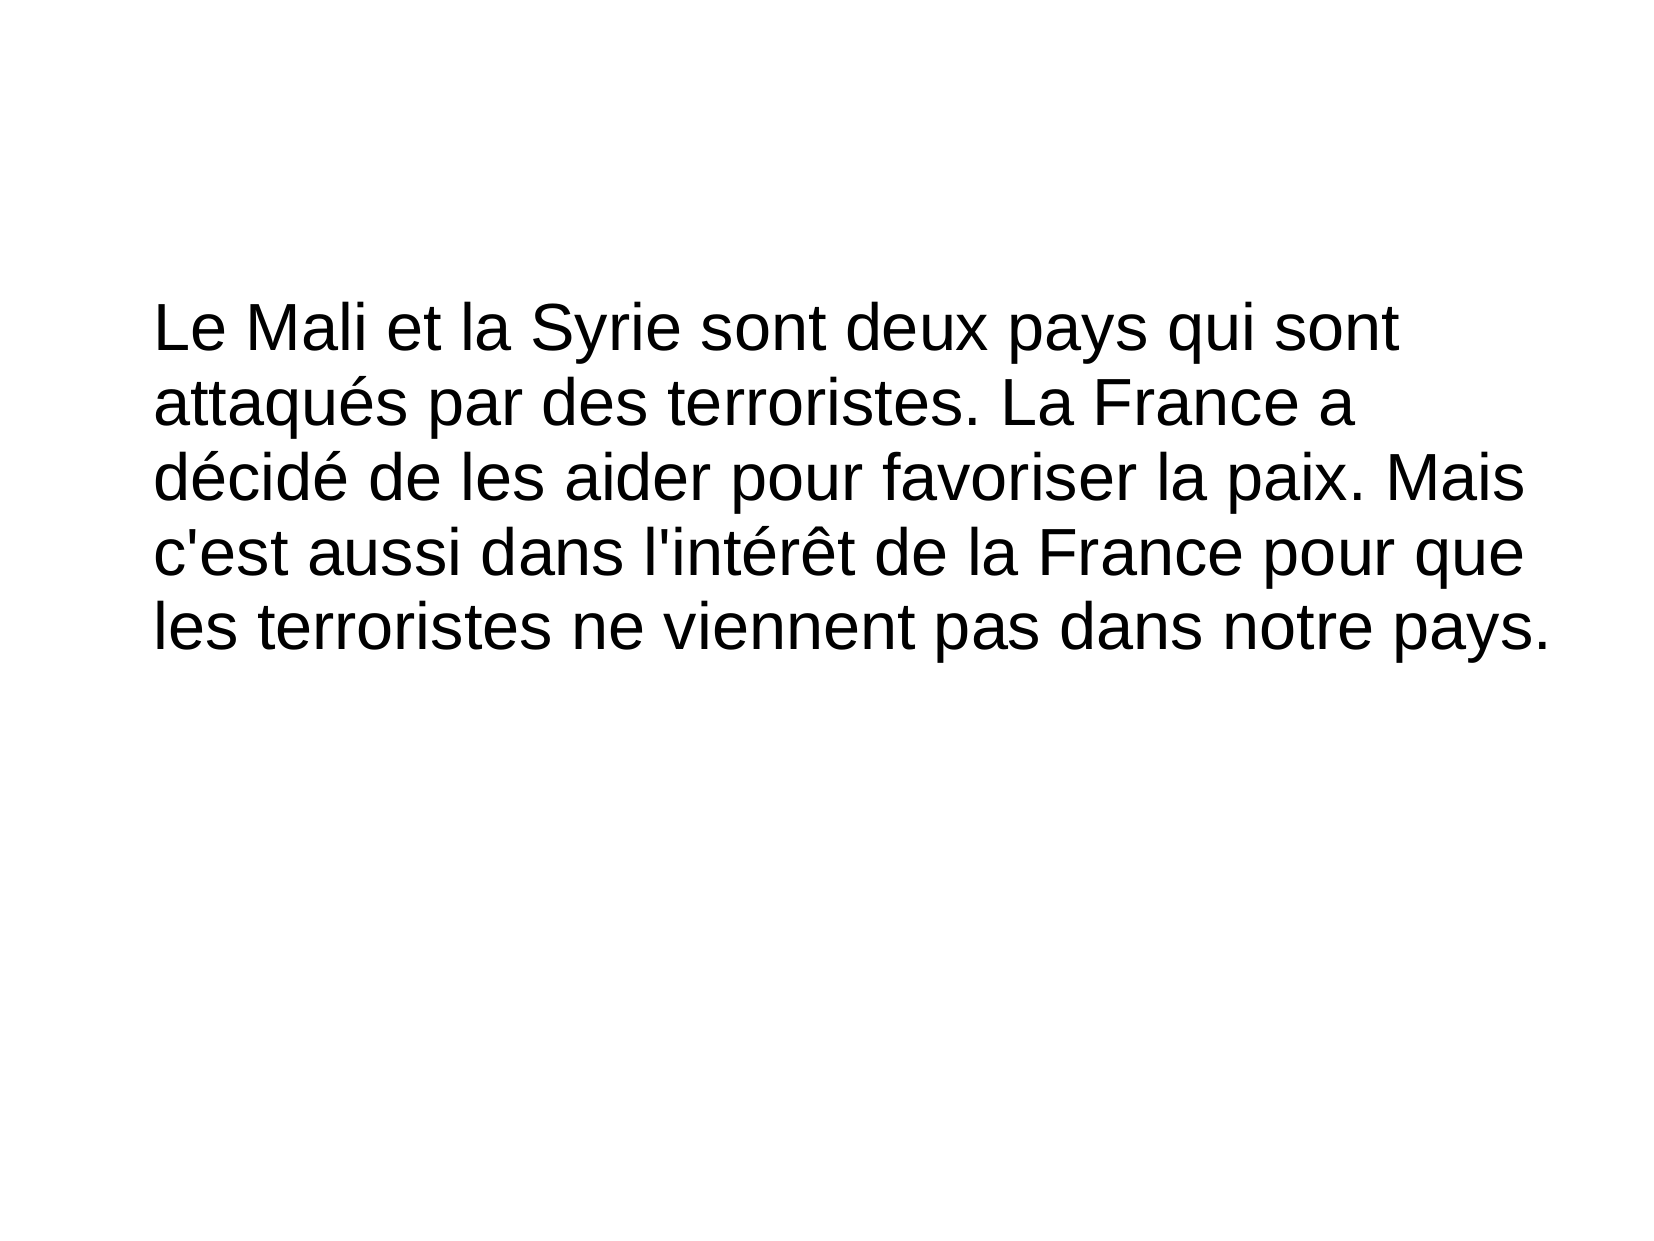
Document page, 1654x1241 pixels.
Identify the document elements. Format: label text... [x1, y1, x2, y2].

list Le Mali et la Syrie sont deux pays qui sont attaqués par des terroristes. La France a décidé de les aider pour favoriser la paix. Mais c'est aussi dans l'intérêt de la France pour que les terroristes ne viennent pas dans notre pays. [82, 290, 1571, 1109]
